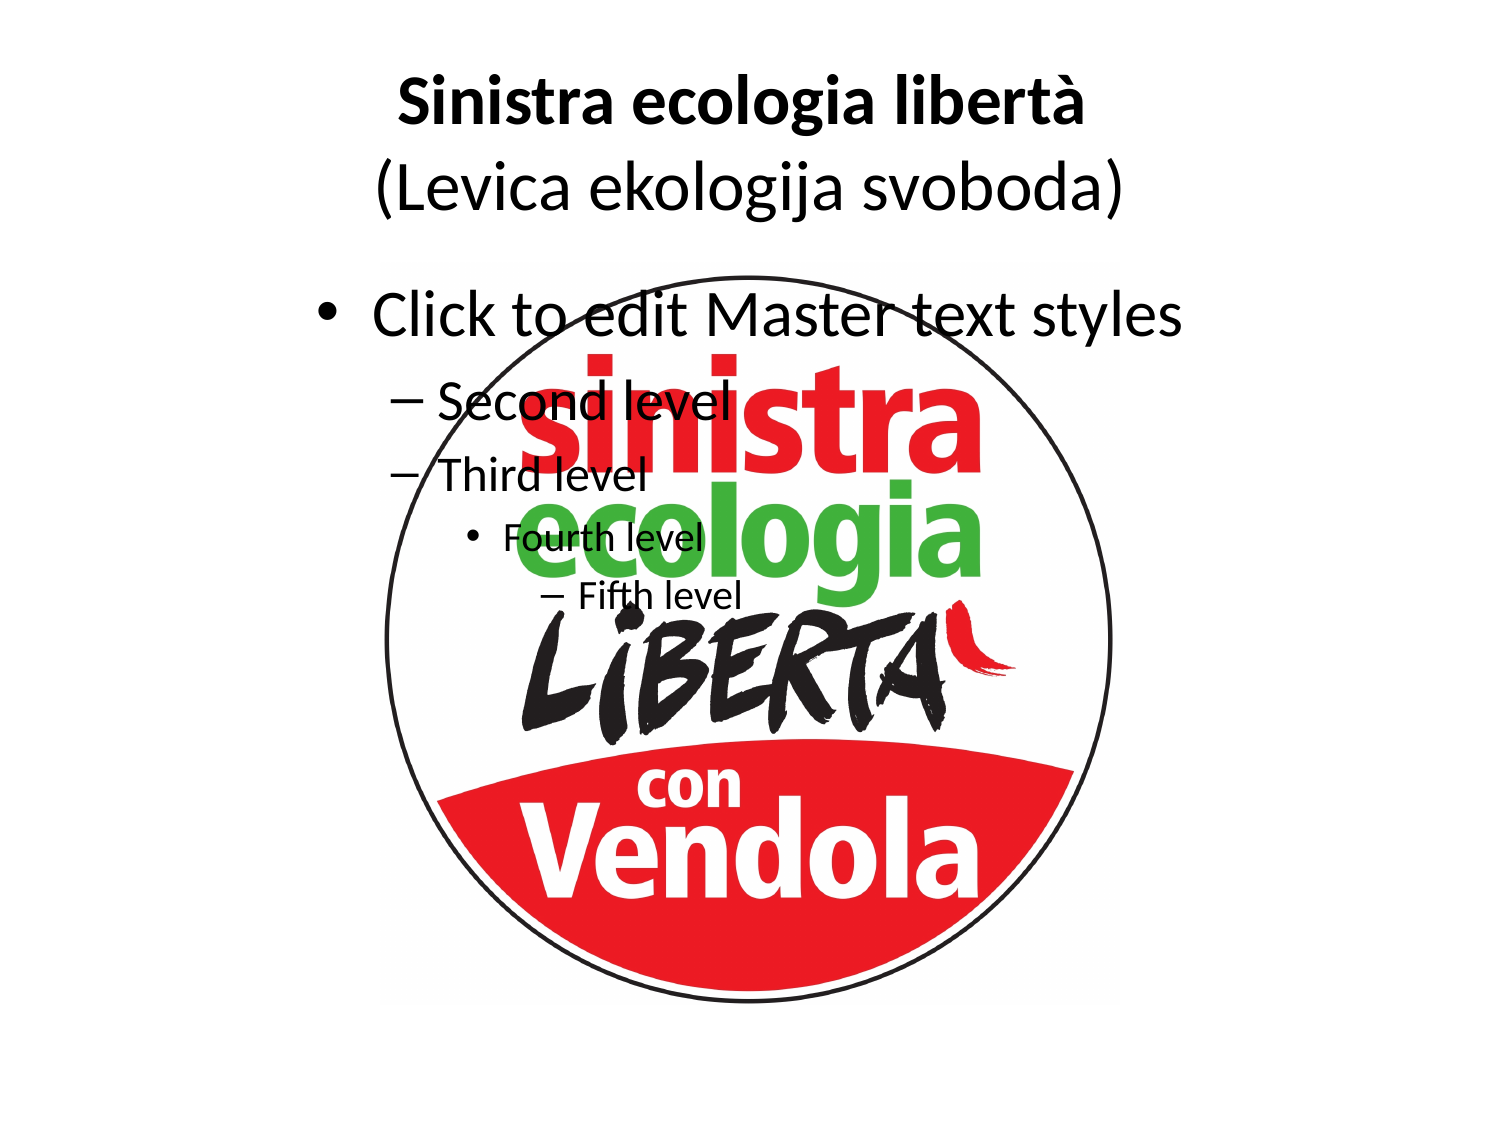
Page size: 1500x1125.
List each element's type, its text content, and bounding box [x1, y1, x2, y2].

title Sinistra ecologia libertà (Levica ekologija svoboda) [75, 45, 1425, 233]
picture [75, 262, 1425, 1005]
